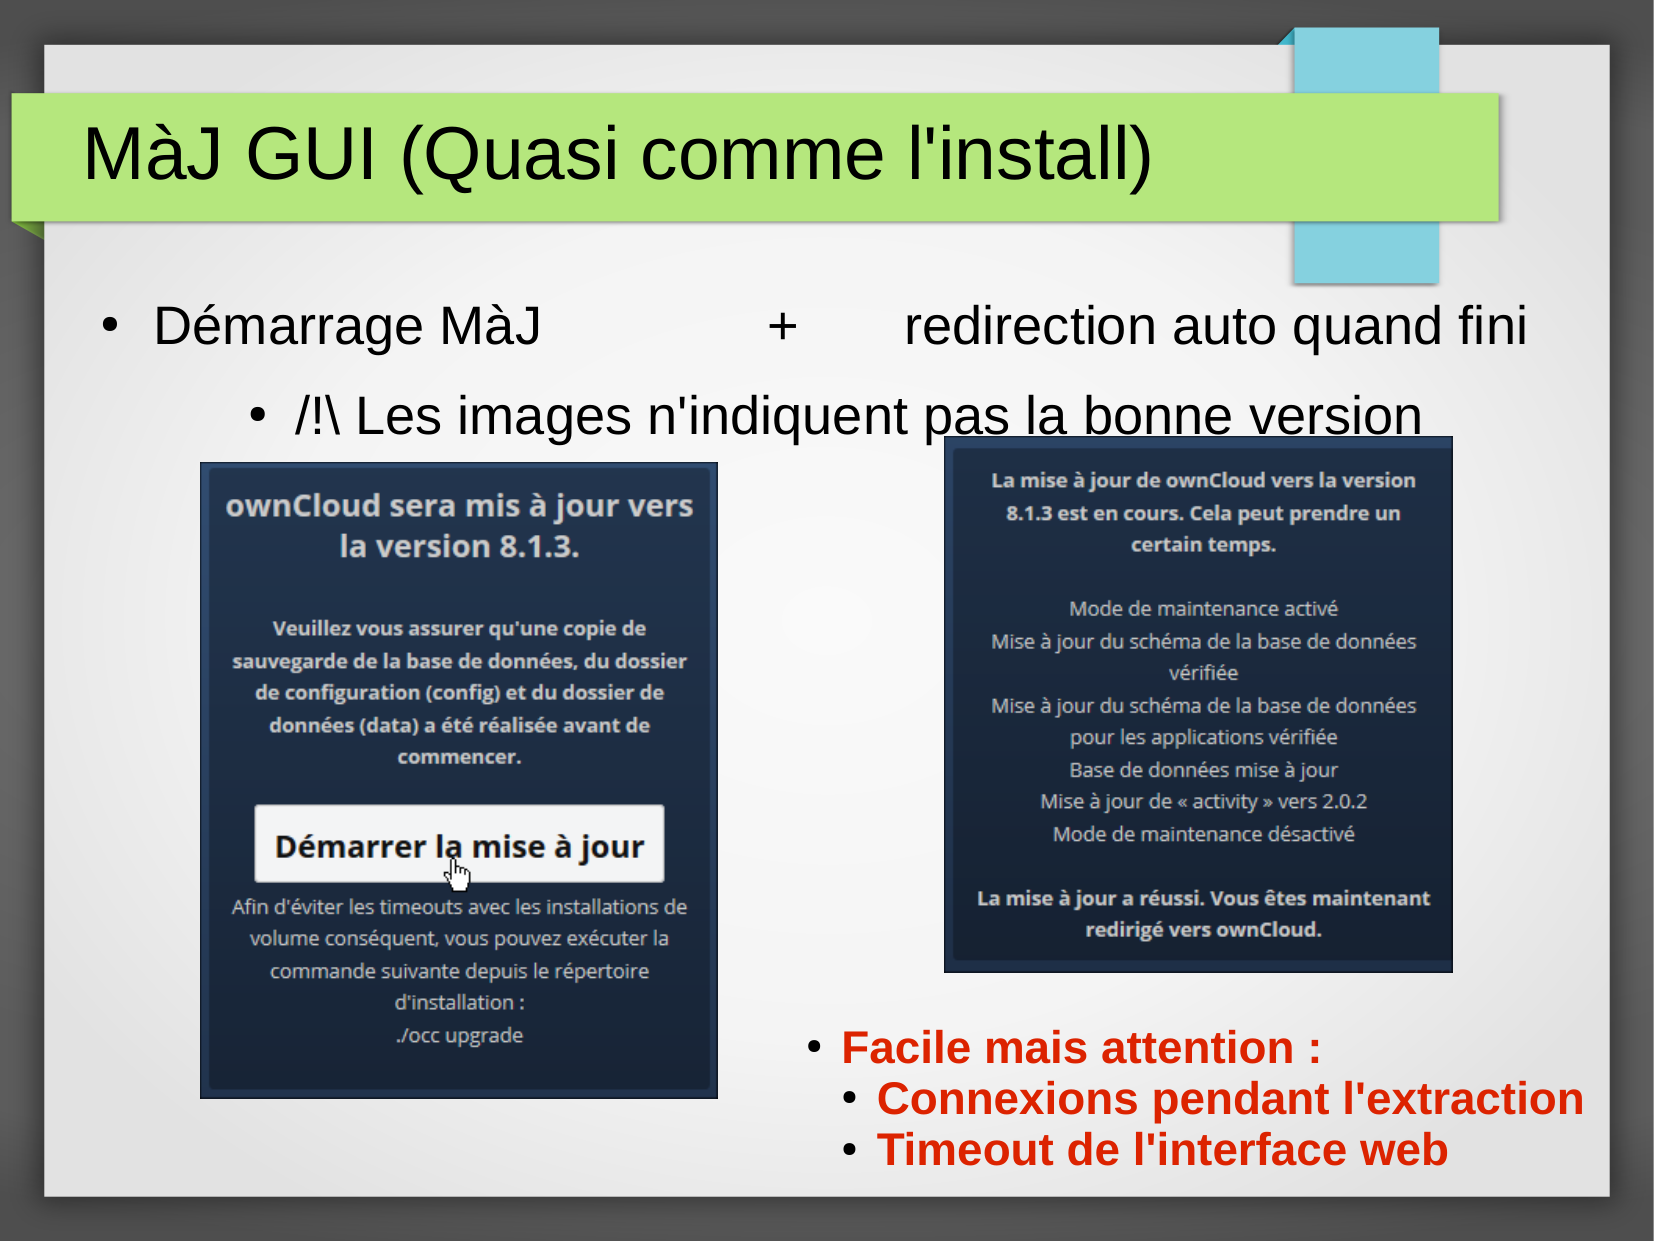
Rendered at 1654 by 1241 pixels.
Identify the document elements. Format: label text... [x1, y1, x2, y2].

list Démarrage MàJ + redirection auto quand fini /!\ Les images n'indiquent pas la bonne version [82, 295, 1571, 1015]
title MàJ GUI (Quasi comme l'install) [82, 94, 1264, 213]
text_box Facile mais attention : Connexions pendant l'extraction Timeout de l'interface web [791, 1014, 1607, 1193]
picture [0, 0, 1654, 1241]
